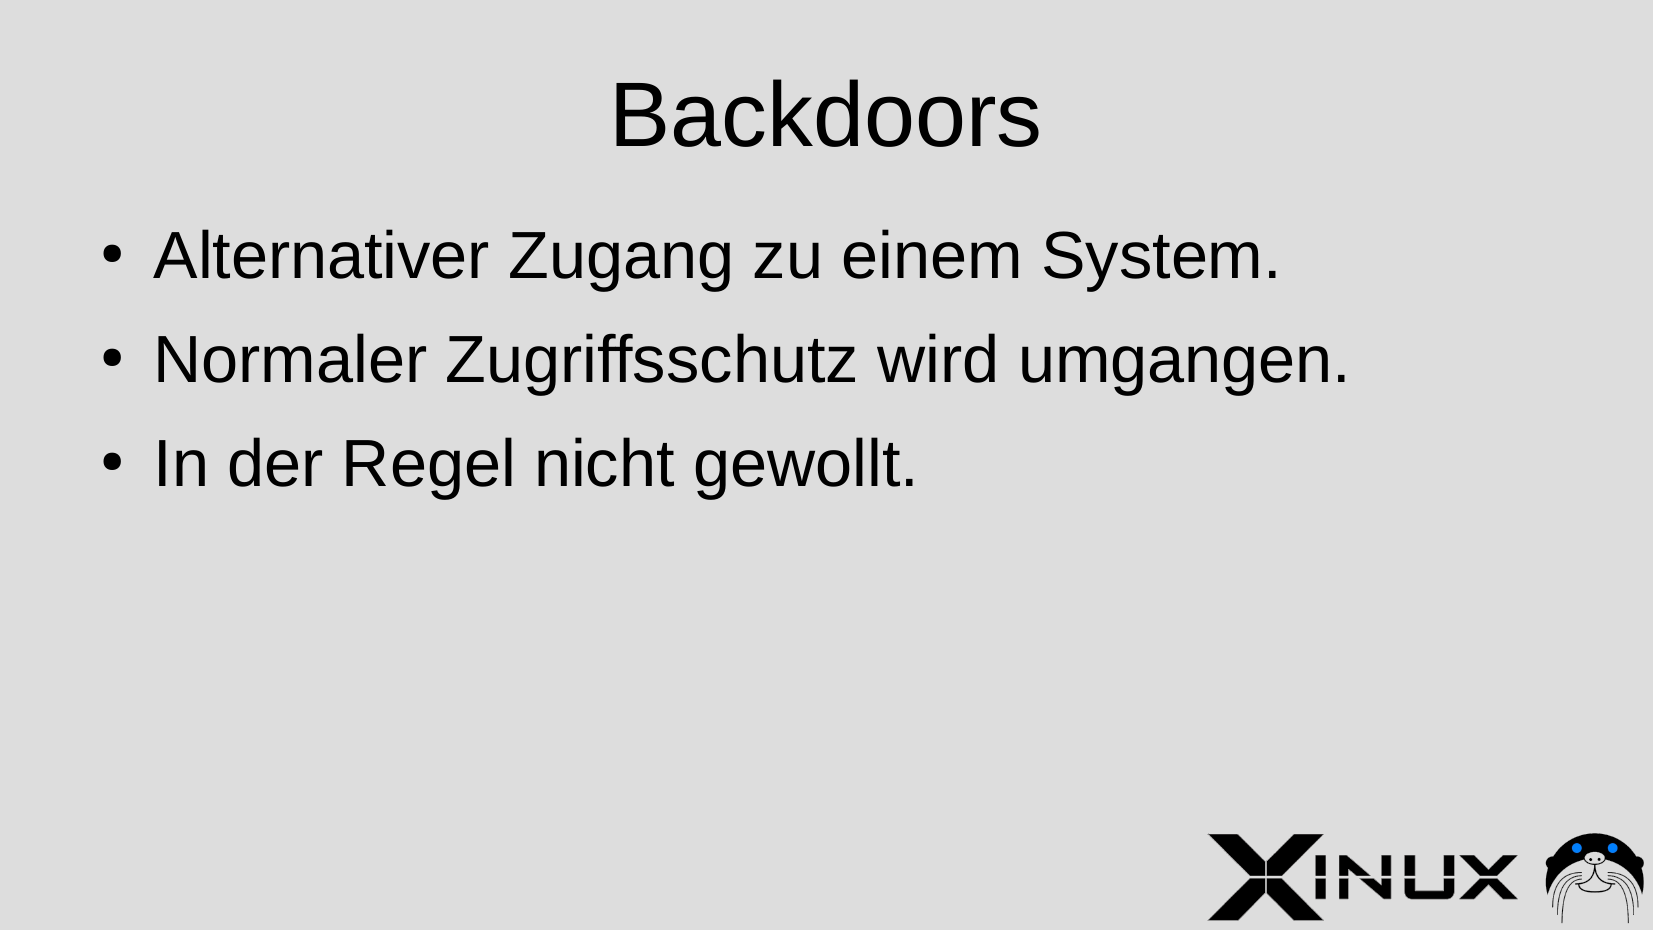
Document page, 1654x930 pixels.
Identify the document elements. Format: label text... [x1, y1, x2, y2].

title Backdoors [82, 37, 1571, 193]
list Alternativer Zugang zu einem System. Normaler Zugriffsschutz wird umgangen. In der Regel nicht gewollt. [82, 217, 1571, 757]
picture [1200, 824, 1650, 930]
